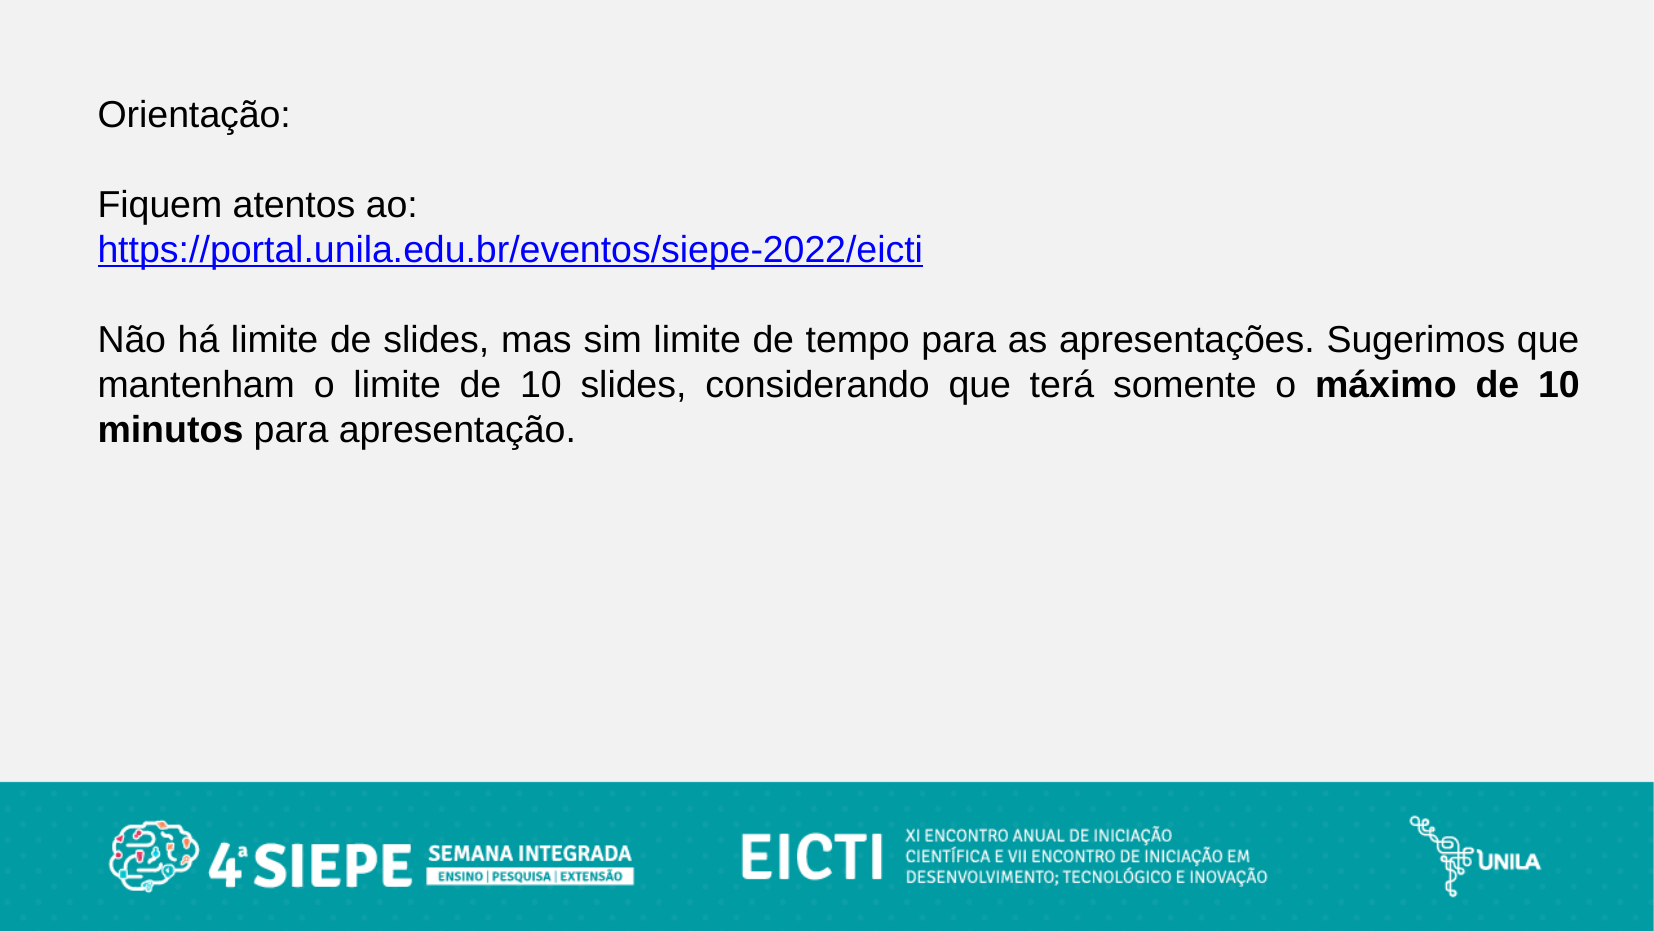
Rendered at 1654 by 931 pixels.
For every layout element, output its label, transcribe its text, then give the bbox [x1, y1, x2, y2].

text_box Orientação: Fiquem atentos ao: https://portal.unila.edu.br/eventos/siepe-2022/eicti Não há limite de slides, mas sim limite de tempo para as apresentações. Sugerimos que mantenham o limite de 10 slides, considerando que terá somente o máximo de 10 minutos para apresentação. [82, 82, 1595, 434]
picture [0, 0, 1654, 931]
